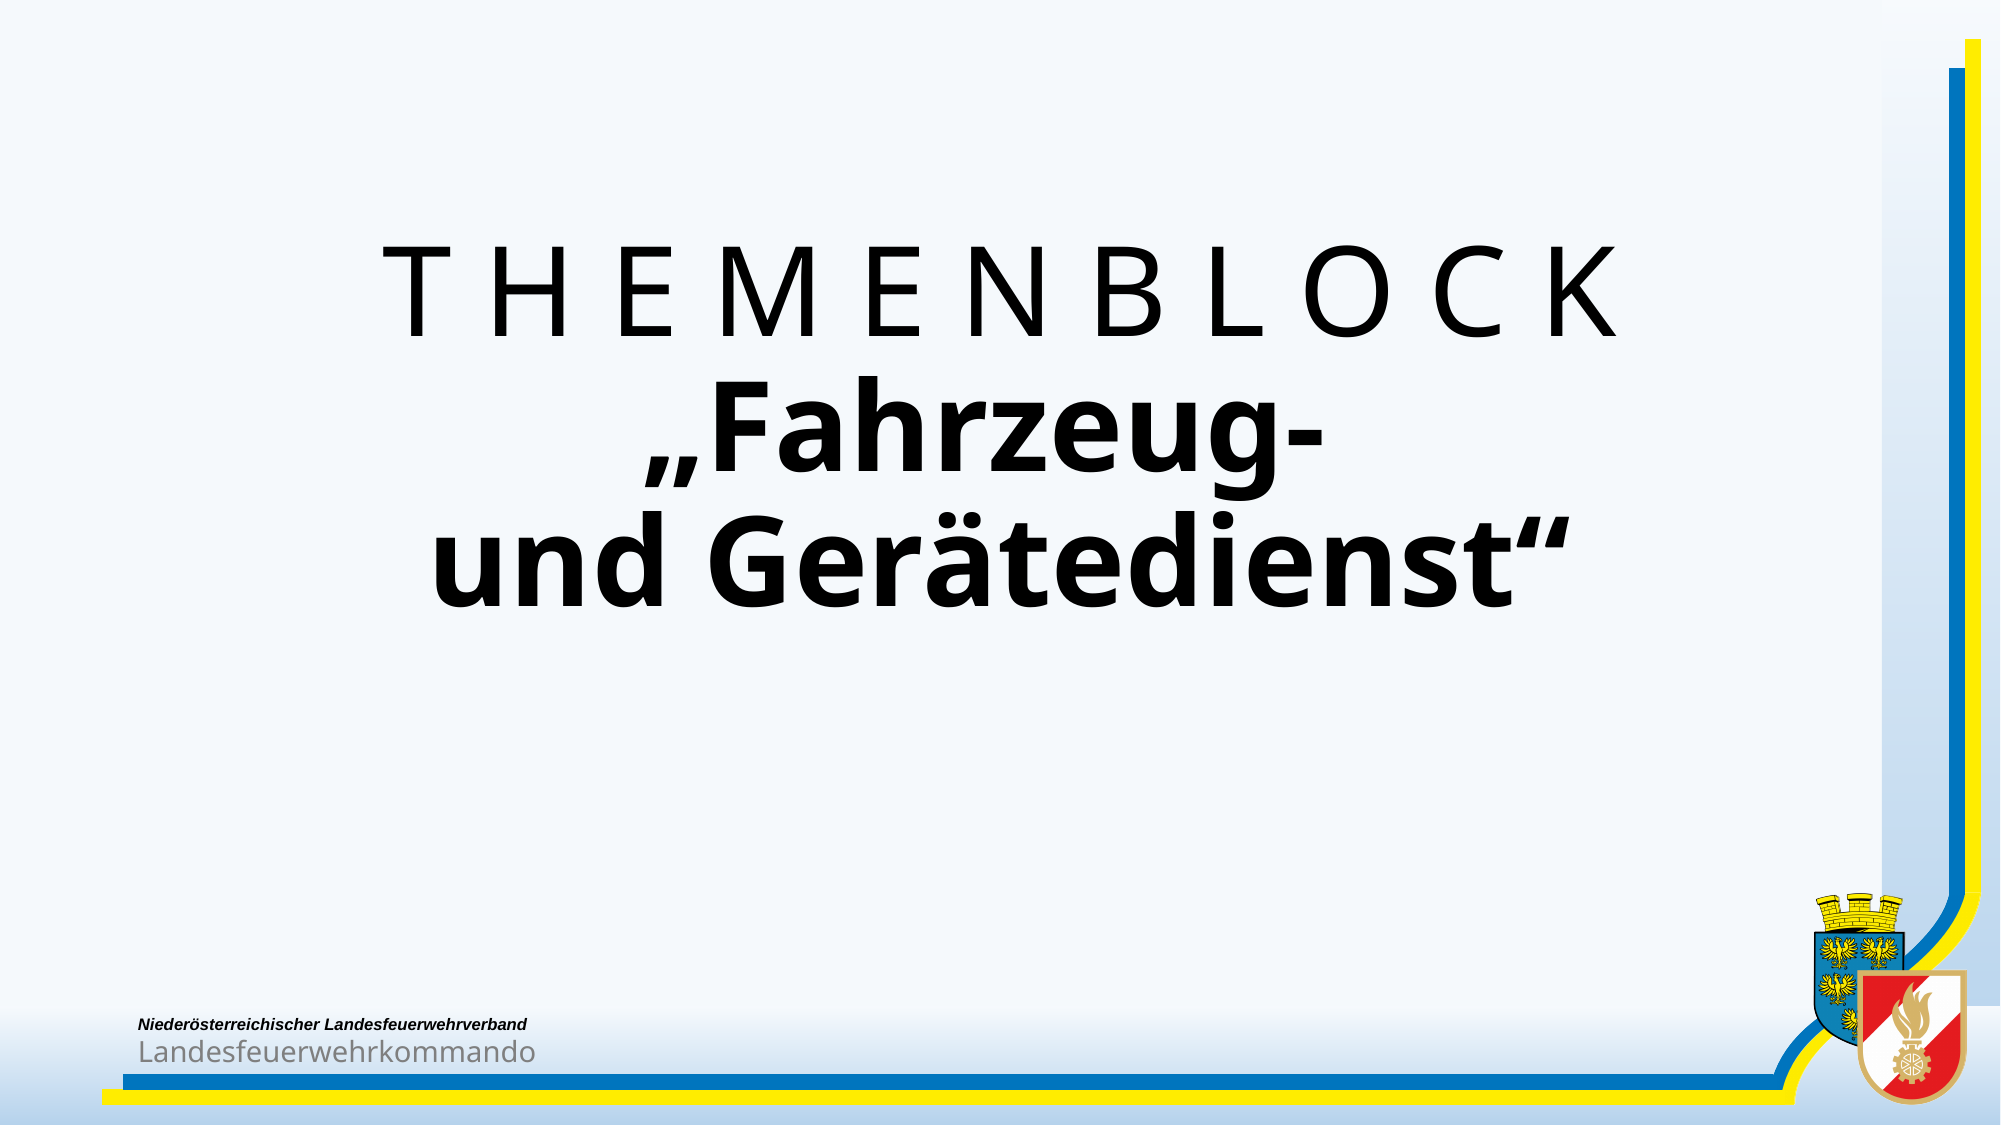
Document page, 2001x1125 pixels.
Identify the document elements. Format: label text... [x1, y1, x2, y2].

title T H E M E N B L O C K „Fahrzeug- und Gerätedienst“ [249, 184, 1750, 642]
